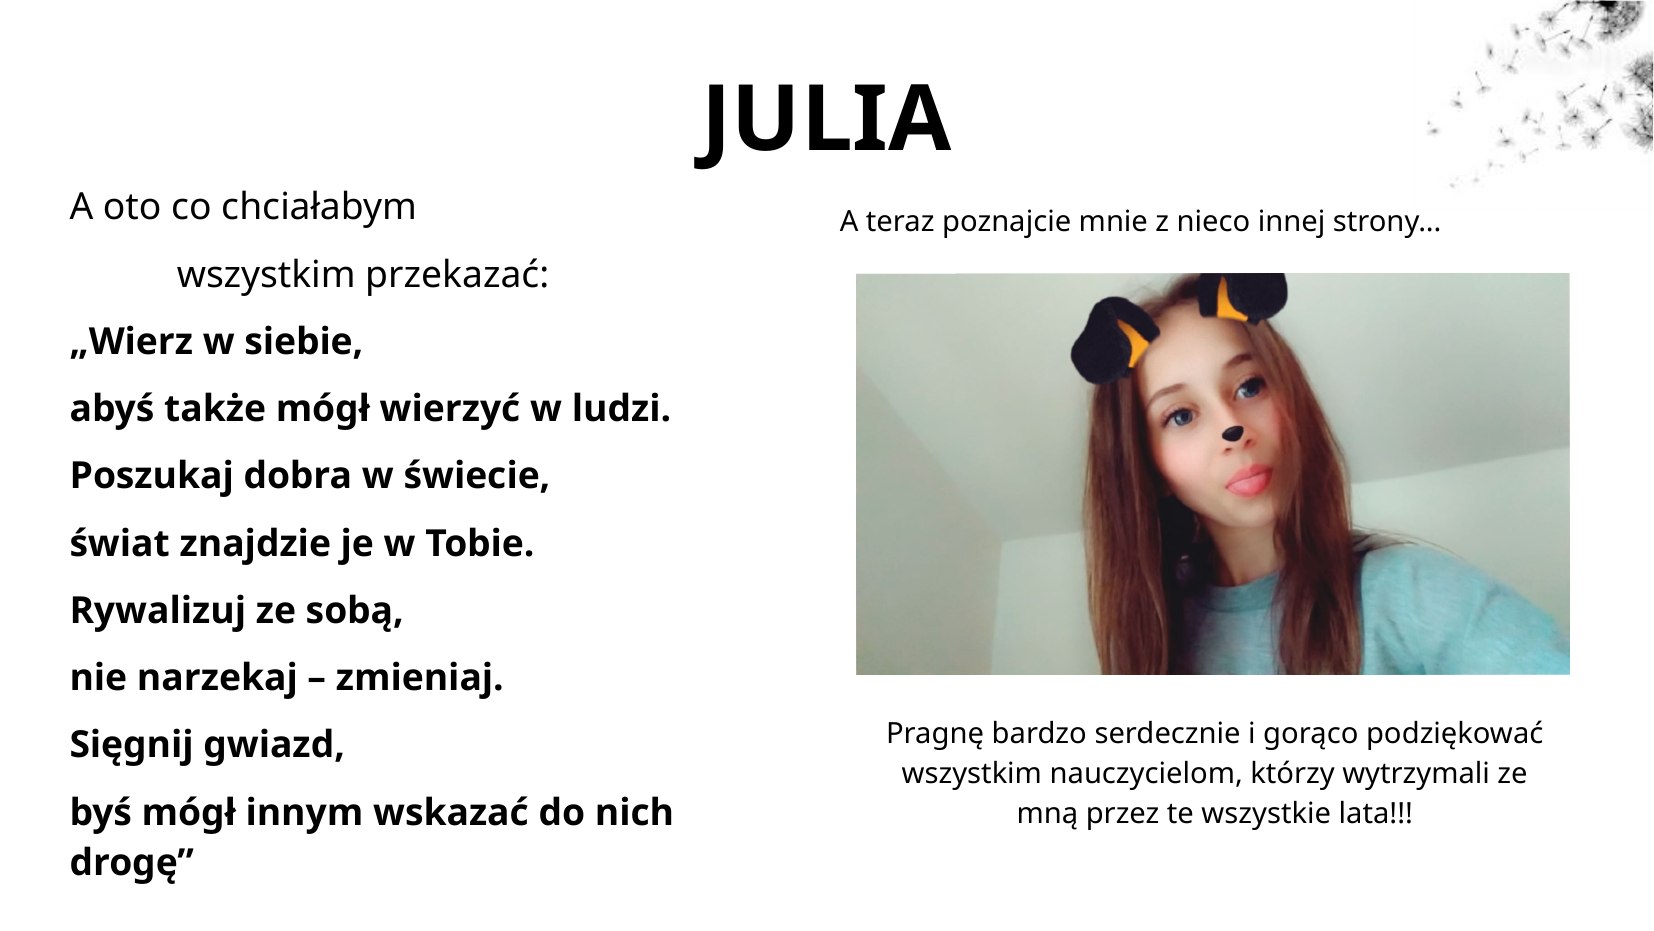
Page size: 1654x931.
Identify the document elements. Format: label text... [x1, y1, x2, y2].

list A oto co chciałabym wszystkim przekazać: „Wierz w siebie, abyś także mógł wierzyć w ludzi. Poszukaj dobra w świecie, świat znajdzie je w Tobie. Rywalizuj ze sobą, nie narzekaj – zmieniaj. Sięgnij gwiazd, byś mógł innym wskazać do nich drogę” [30, 180, 809, 901]
text_box Pragnę bardzo serdecznie i gorąco podziękować wszystkim nauczycielom, którzy wytrzymali ze mną przez te wszystkie lata!!! [855, 705, 1576, 906]
picture [855, 300, 1570, 676]
title JULIA [82, 37, 1410, 193]
picture [1410, 0, 1654, 214]
text_box A teraz poznajcie mnie z nieco innej strony... [825, 192, 1621, 300]
